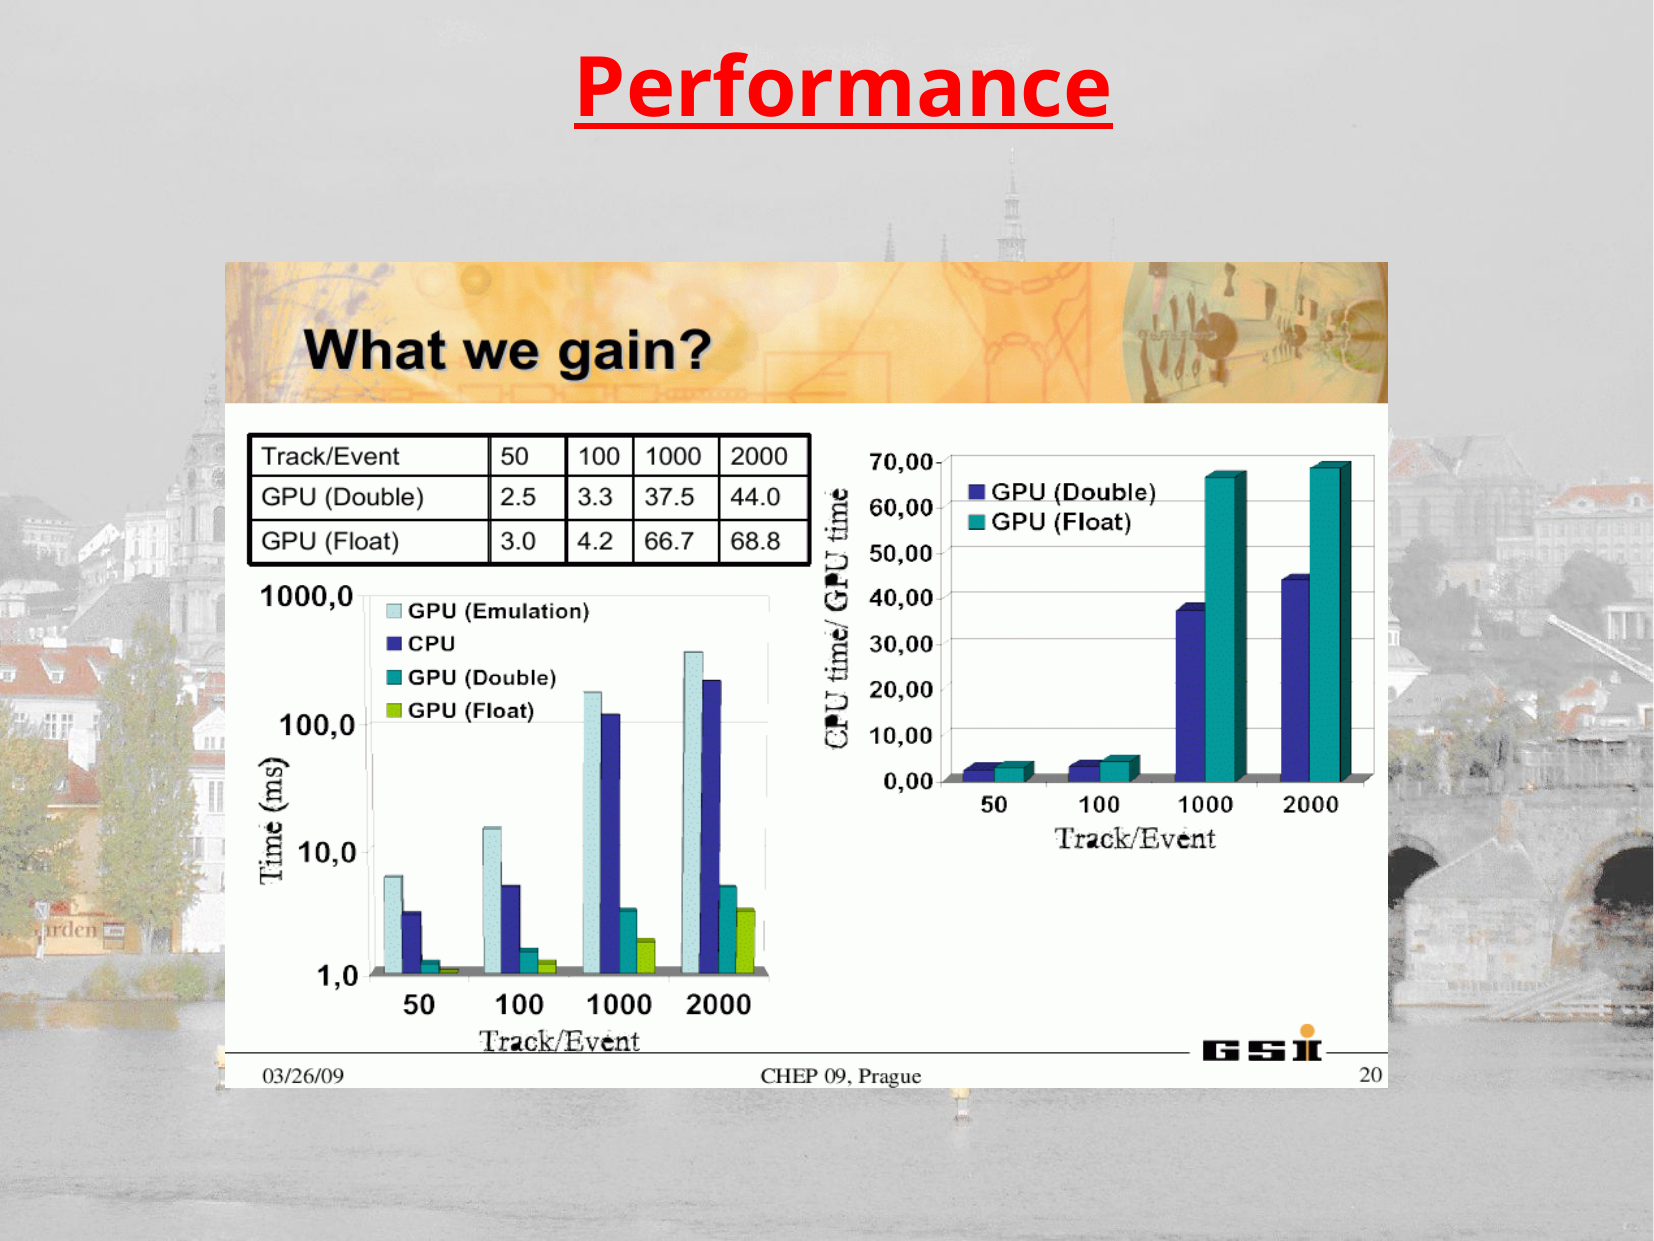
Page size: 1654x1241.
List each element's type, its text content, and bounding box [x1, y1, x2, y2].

picture [0, 0, 1654, 1241]
title Performance [149, 0, 1538, 168]
